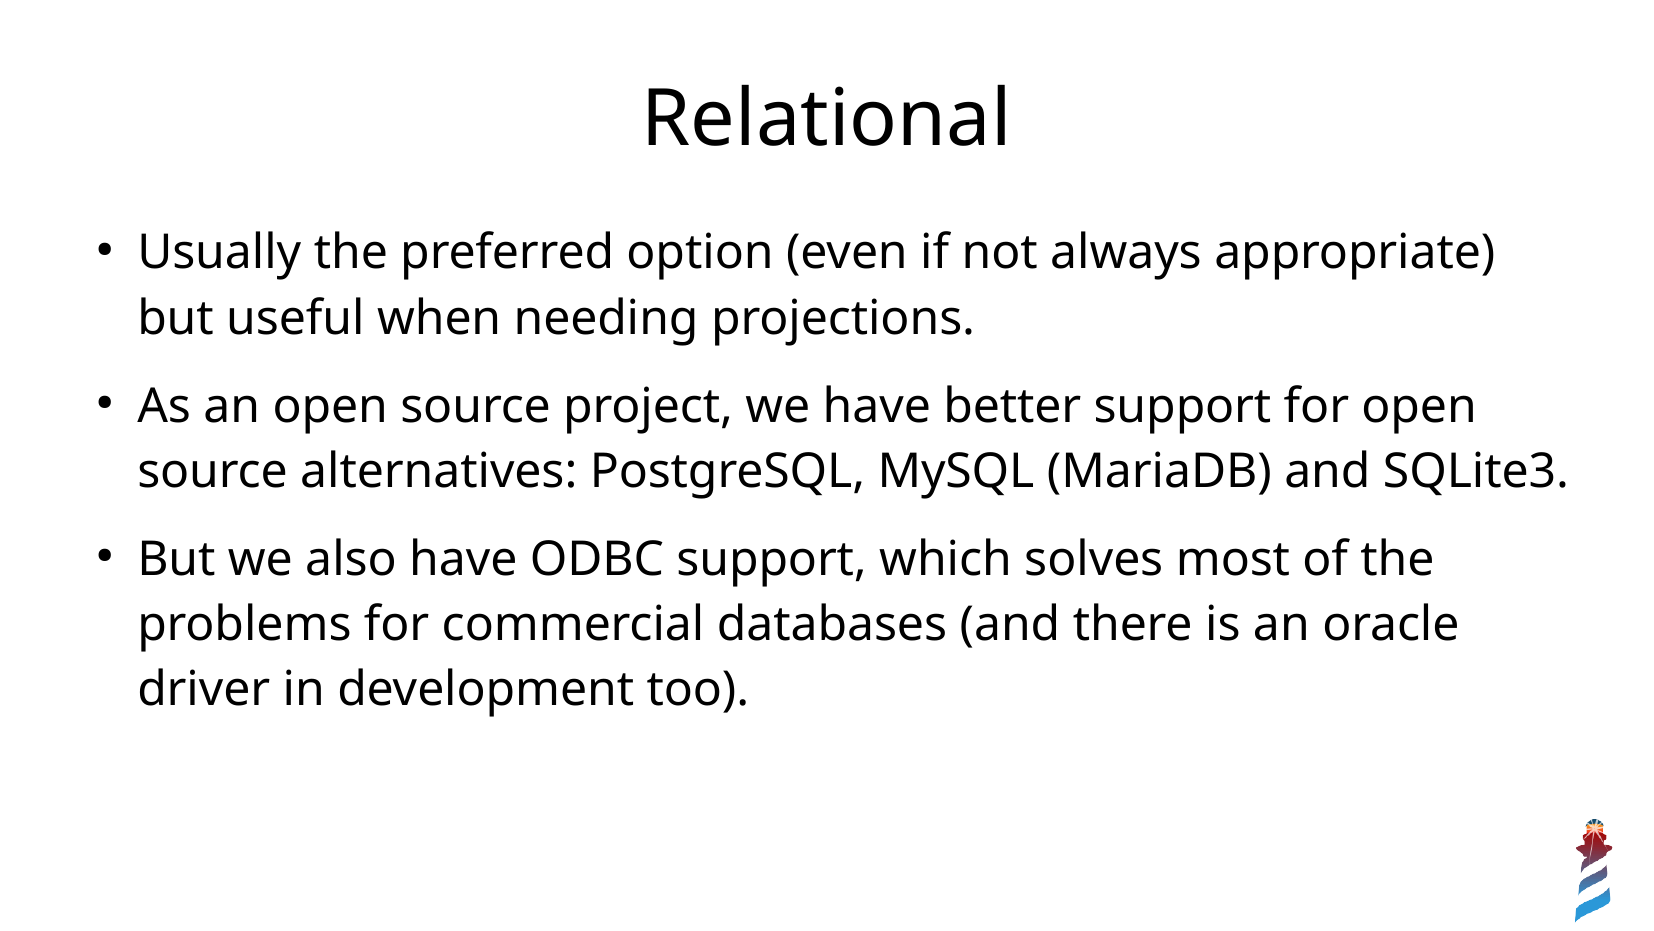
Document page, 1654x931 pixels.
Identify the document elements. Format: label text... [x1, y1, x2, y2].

title Relational [82, 37, 1571, 193]
picture [1535, 810, 1650, 925]
list Usually the preferred option (even if not always appropriate) but useful when needing projections. As an open source project, we have better support for open source alternatives: PostgreSQL, MySQL (MariaDB) and SQLite3. But we also have ODBC support, which solves most of the problems for commercial databases (and there is an oracle driver in development too). [82, 217, 1571, 758]
